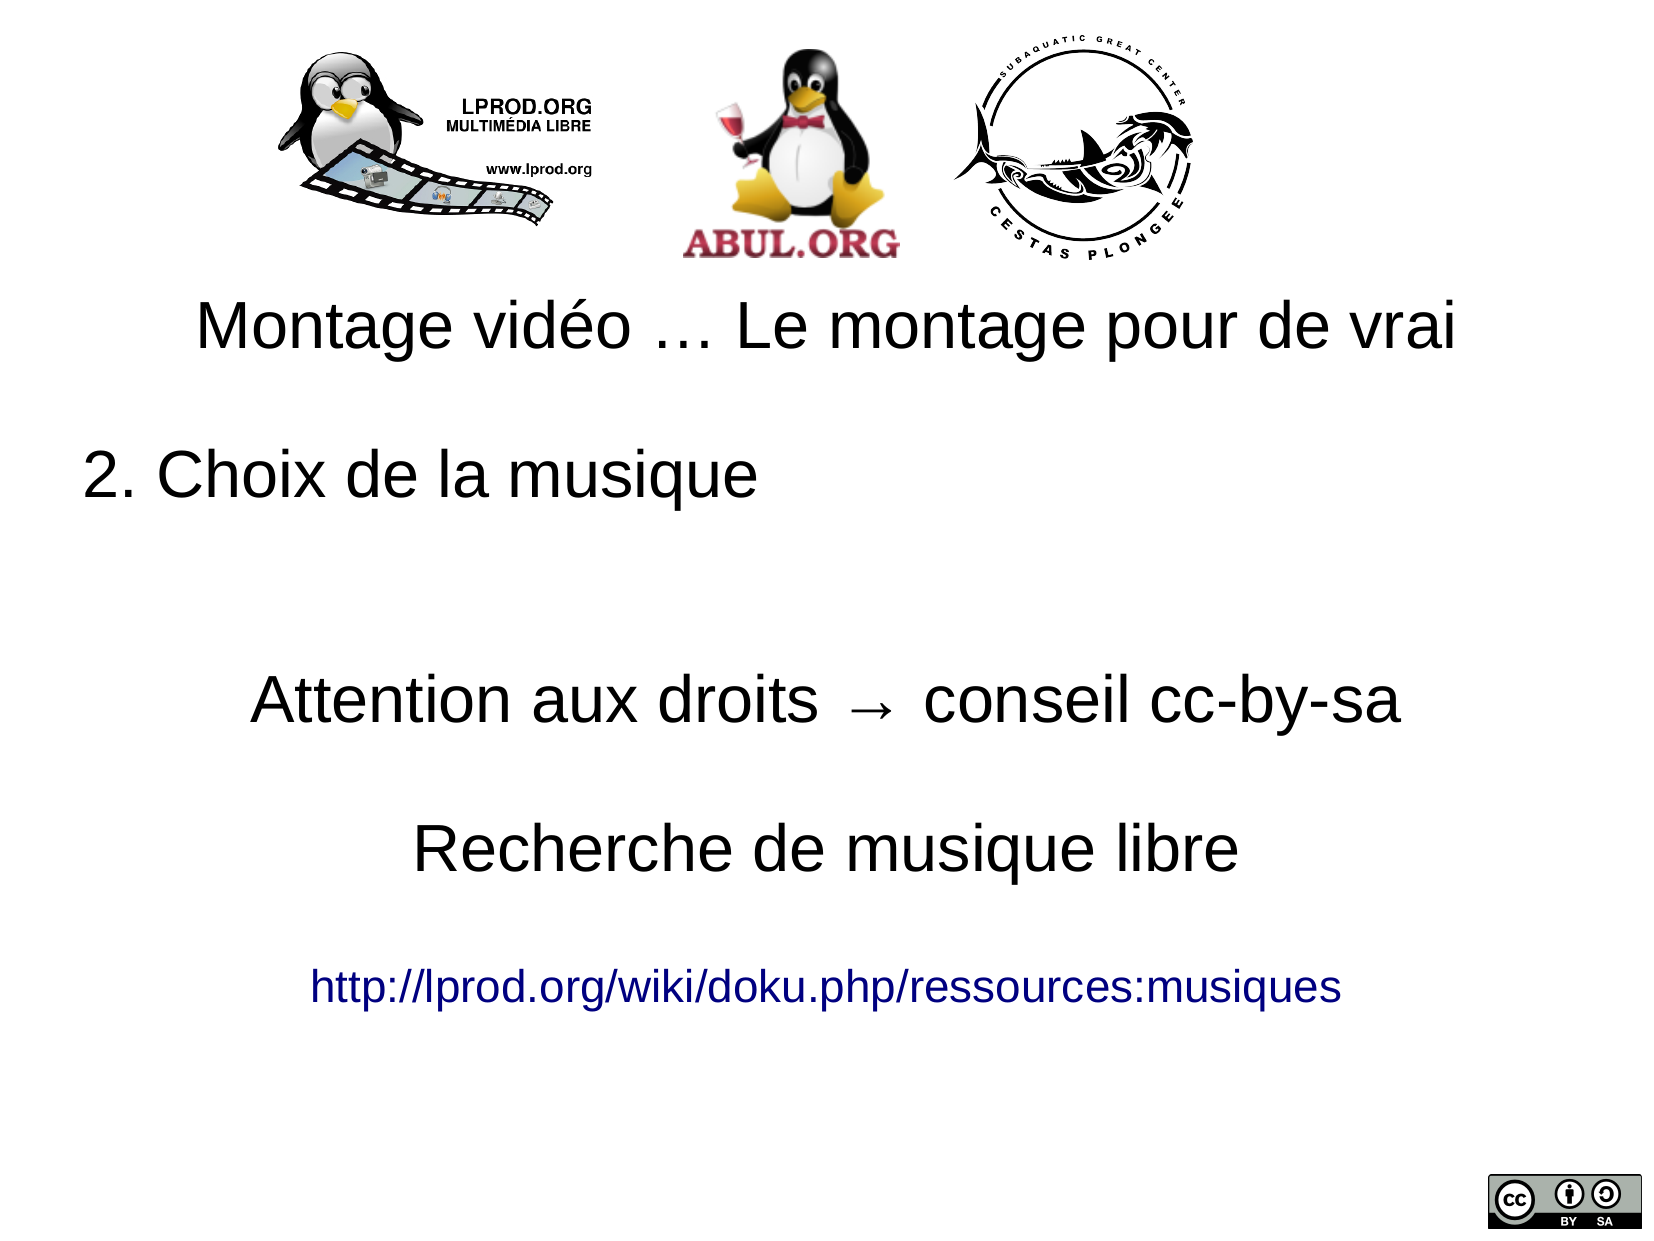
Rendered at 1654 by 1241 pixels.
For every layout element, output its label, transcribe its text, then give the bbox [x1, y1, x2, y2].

subtitle Montage vidéo … Le montage pour de vrai 2. Choix de la musique Attention aux droits → conseil cc-by-sa Recherche de musique libre http://lprod.org/wiki/doku.php/ressources:musiques [82, 287, 1571, 1012]
picture [683, 49, 900, 258]
picture [276, 50, 603, 258]
picture [1488, 1174, 1642, 1229]
picture [953, 35, 1193, 260]
